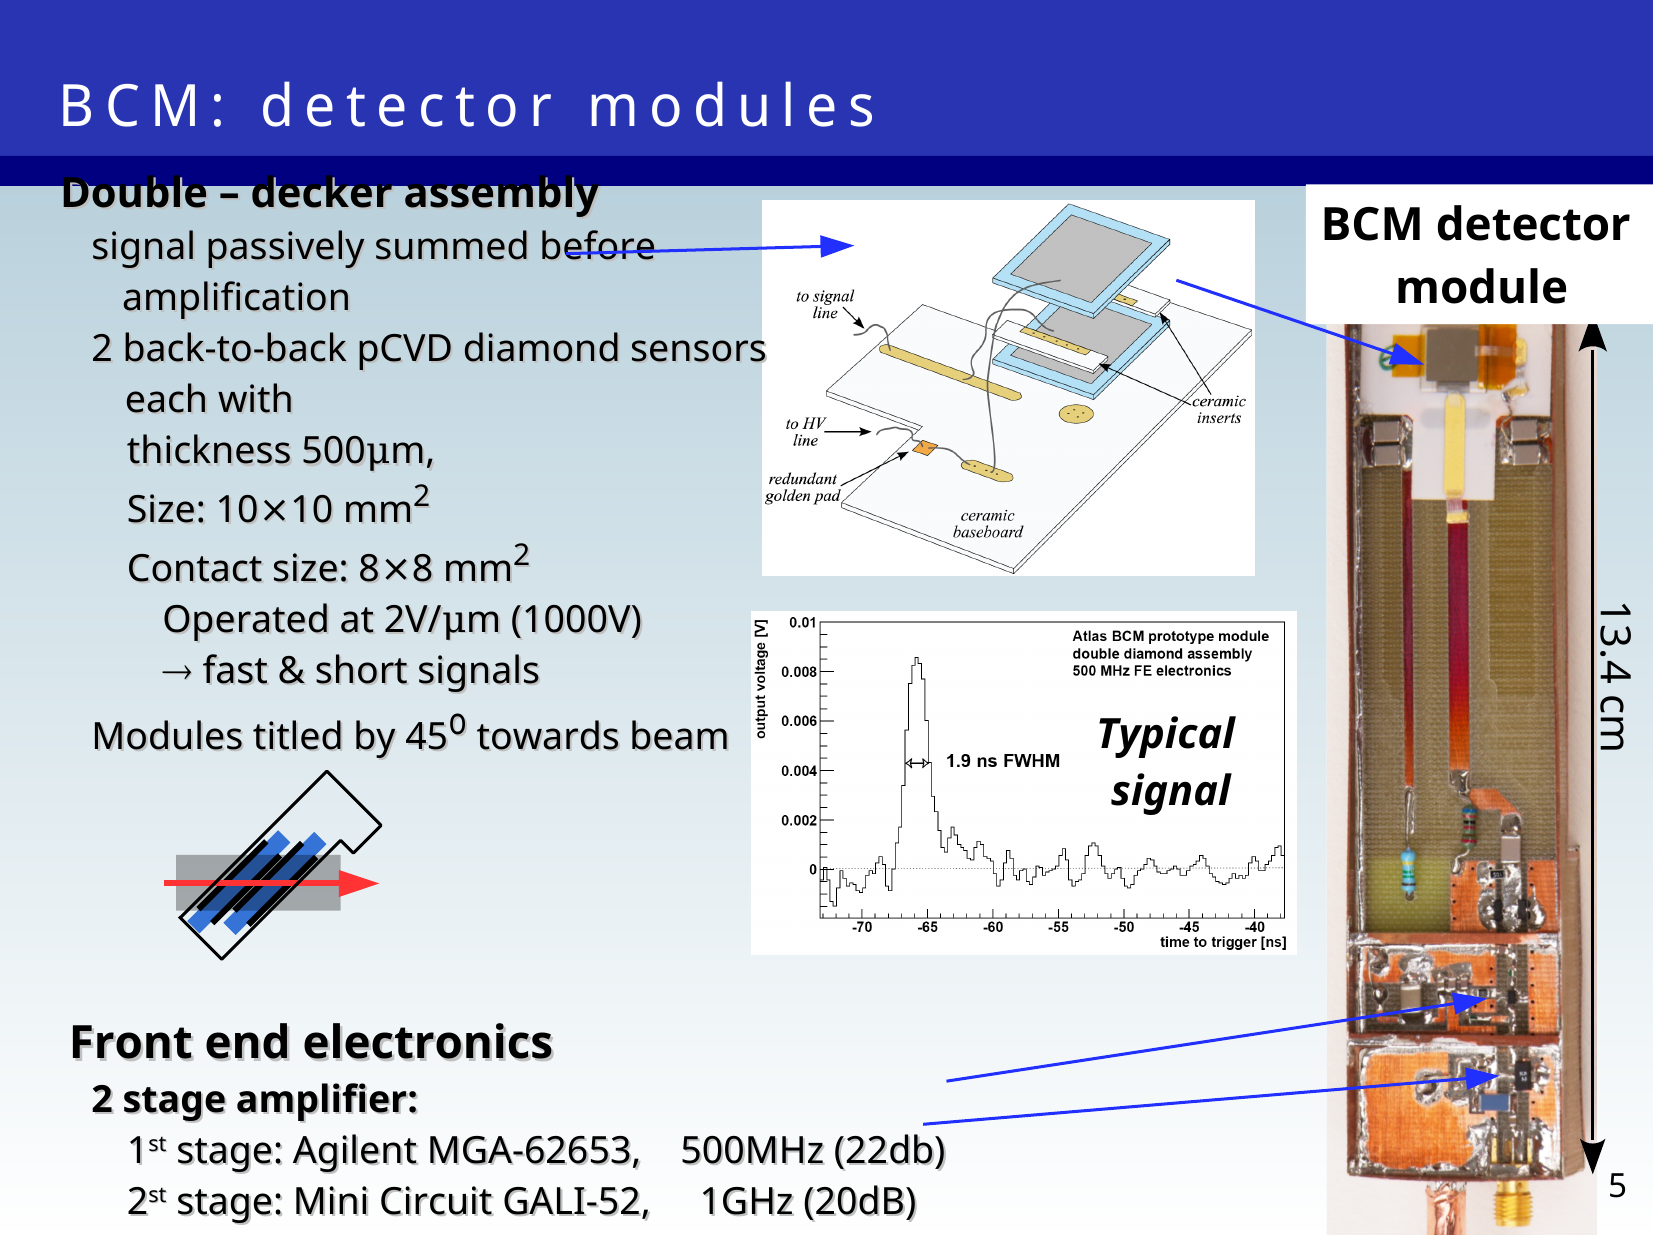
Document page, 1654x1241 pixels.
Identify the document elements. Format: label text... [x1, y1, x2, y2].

text_box [187, 886, 291, 935]
text_box [305, 854, 341, 880]
title BCM: detector modules [58, 29, 1613, 178]
text_box Typical signal [1081, 696, 1261, 813]
text_box 13.4 cm [1587, 586, 1653, 763]
picture [751, 611, 1297, 955]
picture [983, 200, 1255, 577]
picture [1326, 325, 1597, 1235]
text_box [176, 854, 240, 880]
text_box [176, 886, 208, 911]
text_box [222, 830, 327, 880]
subtitle Double – decker assembly signal passively summed before amplification 2 back-to-back pCVD diamond sensors each with thickness 500μm, Size: 10×10 mm2 Contact size: 8×8 mm2 Operated at 2V/μm (1000V)  fast & short signals Modules titled by 45o towards beam Front end electronics 2 stage amplifier: 1st stage: Agilent MGA-62653, 500MHz (22db) 2st stage: Mini Circuit GALI-52, 1GHz (20dB) [20, 176, 983, 1212]
text_box [274, 886, 341, 911]
text_box BCM detector module [1305, 184, 1637, 310]
